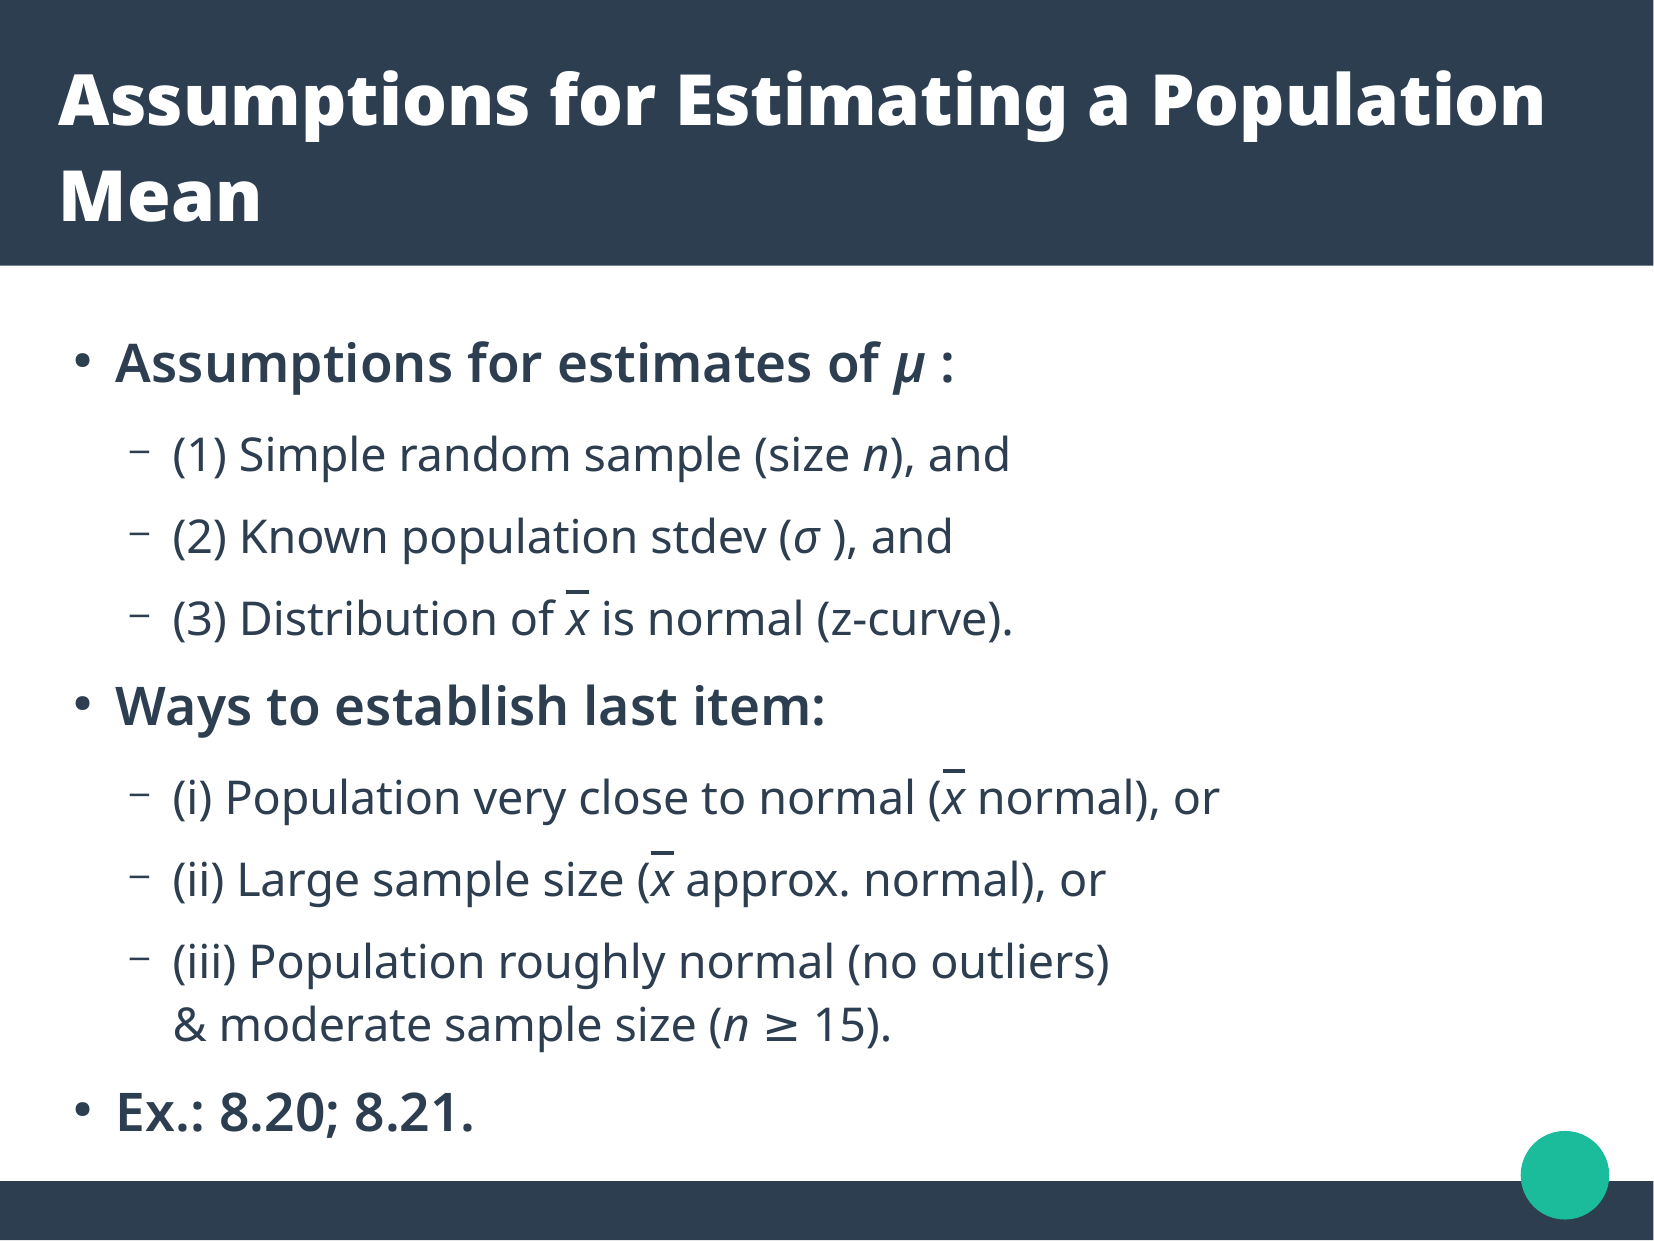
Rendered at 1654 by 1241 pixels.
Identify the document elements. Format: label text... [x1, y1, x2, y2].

list Assumptions for estimates of μ : (1) Simple random sample (size n), and (2) Known population stdev (σ ), and (3) Distribution of x is normal (z-curve). Ways to establish last item: (i) Population very close to normal (x normal), or (ii) Large sample size (x approx. normal), or (iii) Population roughly normal (no outliers) & moderate sample size (n ≥ 15). Ex.: 8.20; 8.21. [59, 324, 1595, 1152]
title Assumptions for Estimating a Population Mean [59, 49, 1595, 207]
